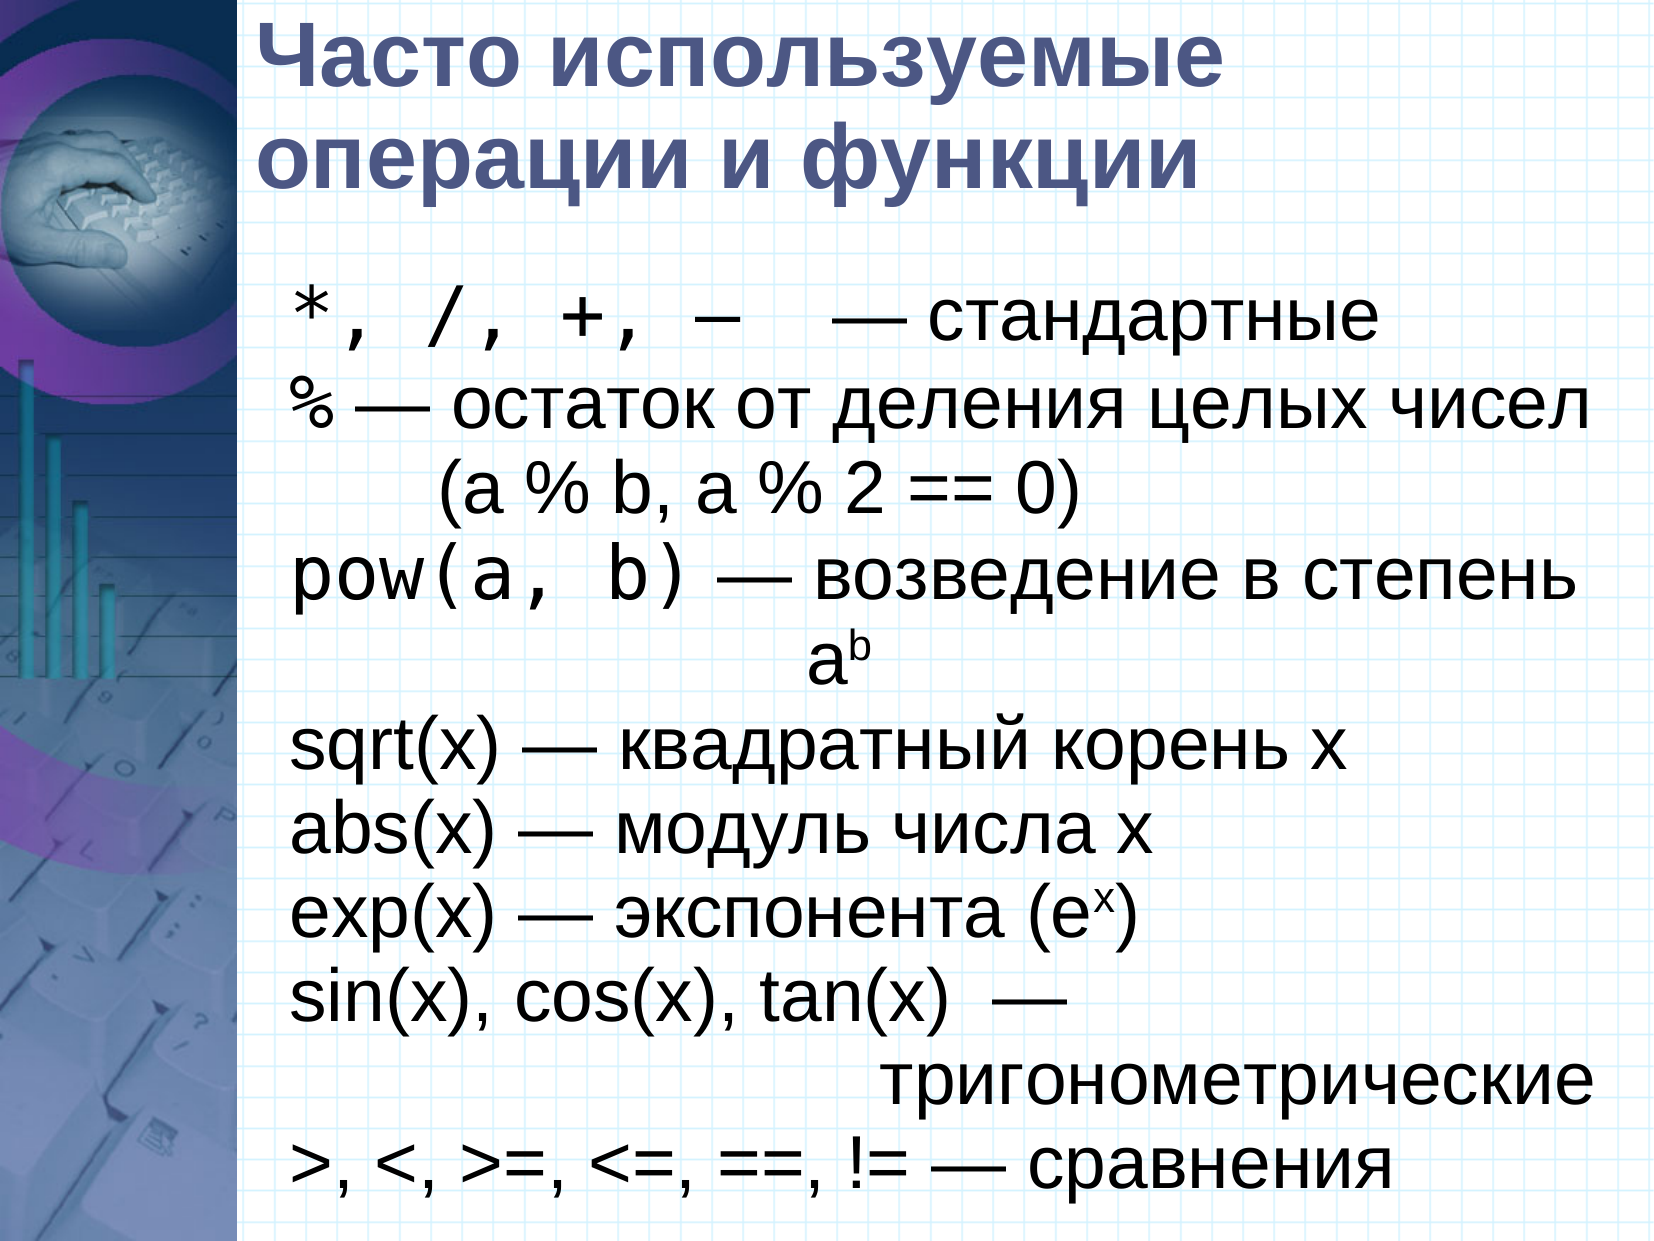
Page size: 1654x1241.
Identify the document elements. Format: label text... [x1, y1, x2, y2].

picture [0, 0, 1654, 1241]
title Часто используемые операции и функции [254, 2, 1640, 210]
subtitle *, /, +, — — стандартные % — остаток от деления целых чисел (a % b, a % 2 == 0) pow(a, b) — возведение в степень ab sqrt(x) — квадратный корень x abs(x) — модуль числа x exp(x) — экспонента (ex) sin(x), cos(x), tan(x) — тригонометрические >, <, >=, <=, ==, != — сравнения [253, 271, 1639, 1241]
